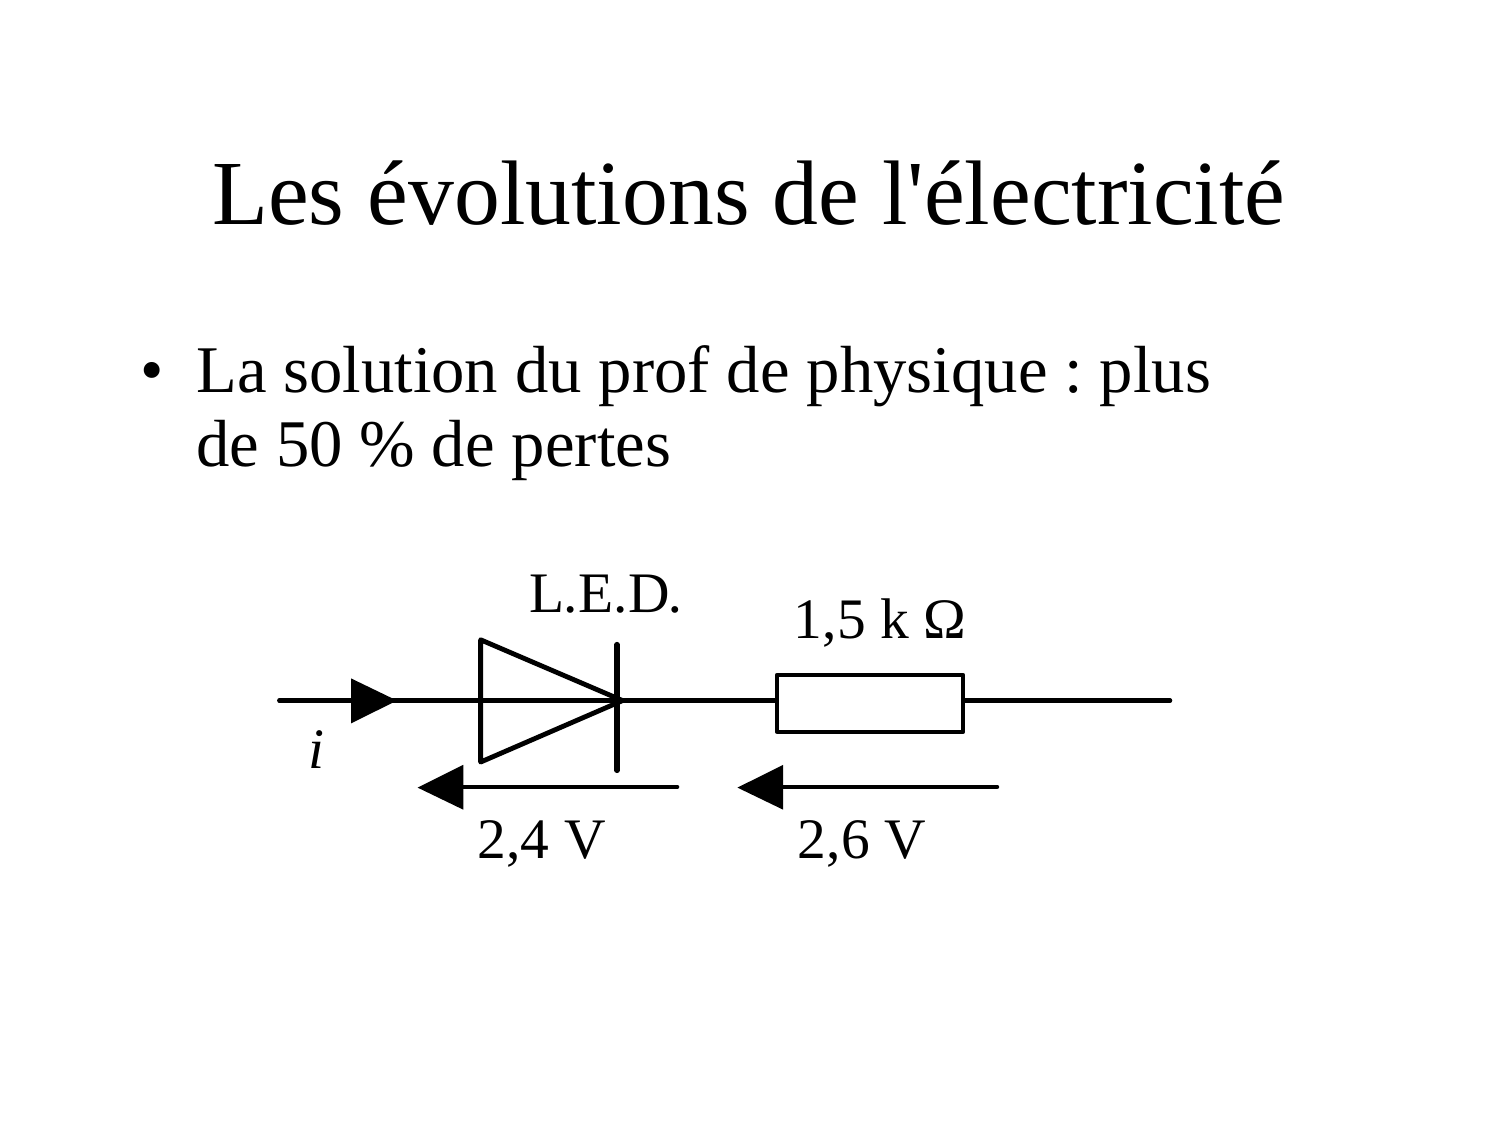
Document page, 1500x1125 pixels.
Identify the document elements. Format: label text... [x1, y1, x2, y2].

list La solution du prof de physique : plus de 50 % de pertes [124, 324, 1288, 1026]
title Les évolutions de l'électricité [112, 99, 1388, 288]
picture [275, 549, 1176, 896]
